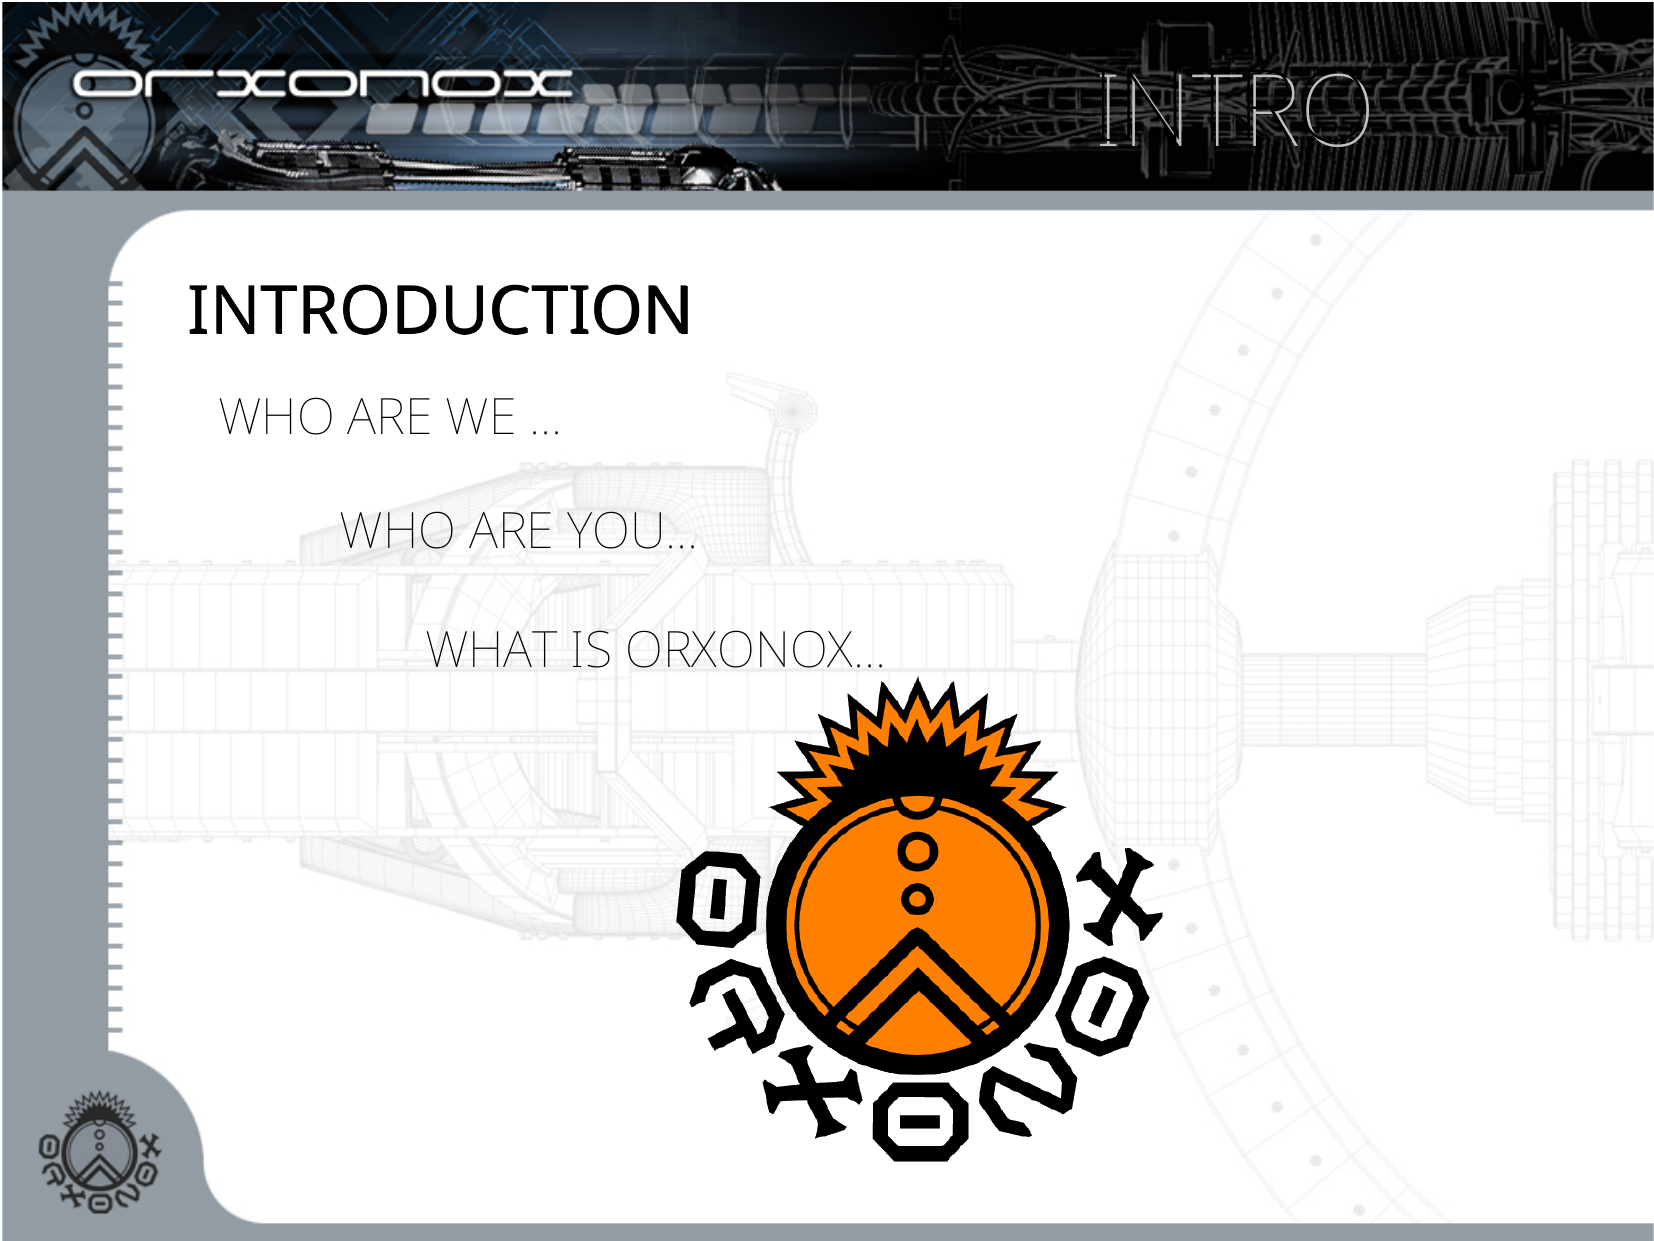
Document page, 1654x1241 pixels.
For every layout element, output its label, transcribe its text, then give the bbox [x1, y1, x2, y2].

text_box WHO ARE YOU... [289, 487, 1007, 561]
picture [2, 2, 1654, 1241]
text_box INTRODUCTION [187, 262, 879, 331]
text_box WHO ARE WE ... [168, 373, 628, 451]
text_box WHAT IS ORXONOX... [375, 606, 1426, 680]
text_box INTRO [1038, 26, 1412, 159]
